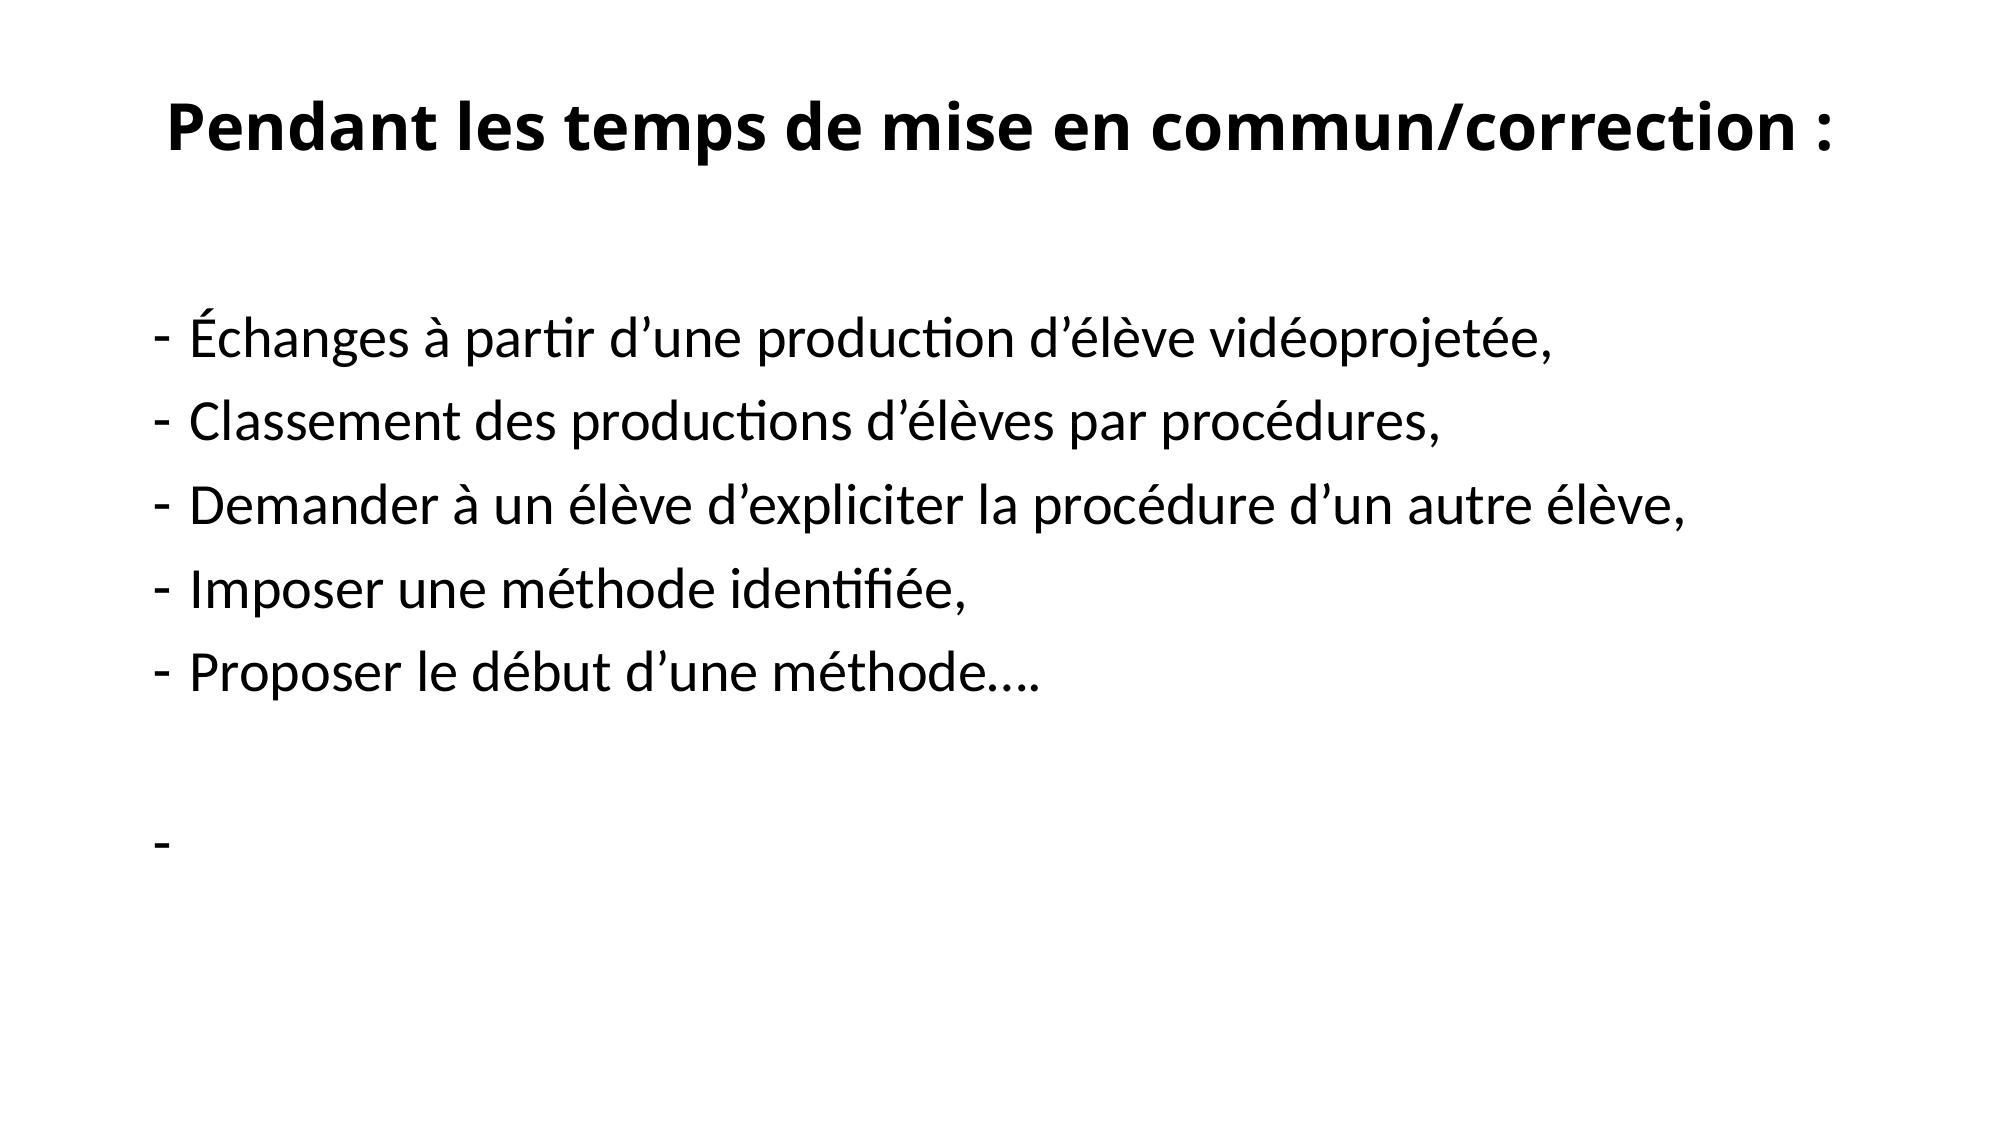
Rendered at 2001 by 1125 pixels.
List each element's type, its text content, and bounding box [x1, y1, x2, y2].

title Pendant les temps de mise en commun/correction : [137, 59, 1863, 278]
list Échanges à partir d’une production d’élève vidéoprojetée, Classement des productions d’élèves par procédures, Demander à un élève d’expliciter la procédure d’un autre élève, Imposer une méthode identifiée, Proposer le début d’une méthode…. [137, 299, 1863, 1014]
